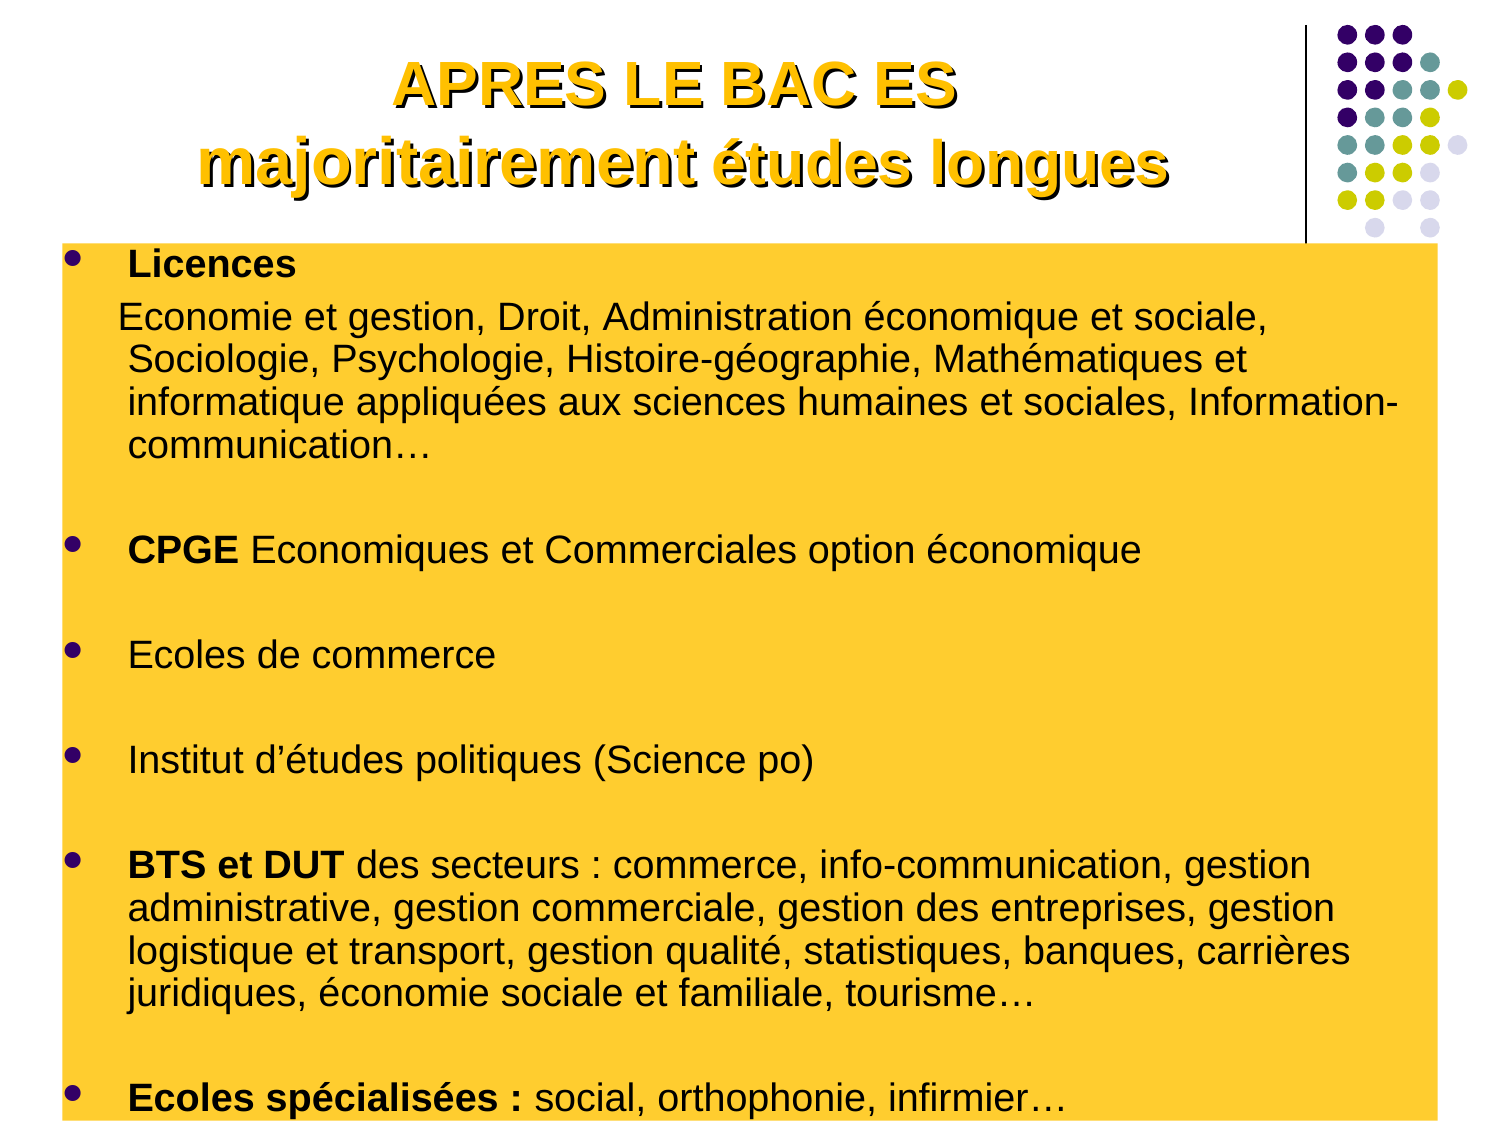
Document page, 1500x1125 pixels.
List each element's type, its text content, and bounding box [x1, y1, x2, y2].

title APRES LE BAC ES majoritairement études longues [55, 42, 1294, 198]
list Licences Economie et gestion, Droit, Administration économique et sociale, Sociologie, Psychologie, Histoire-géographie, Mathématiques et informatique appliquées aux sciences humaines et sociales, Information-communication… CPGE Economiques et Commerciales option économique Ecoles de commerce Institut d’études politiques (Science po) BTS et DUT des secteurs : commerce, info-communication, gestion administrative, gestion commerciale, gestion des entreprises, gestion logistique et transport, gestion qualité, statistiques, banques, carrières juridiques, économie sociale et familiale, tourisme… Ecoles spécialisées : social, orthophonie, infirmier… [62, 243, 1438, 1121]
